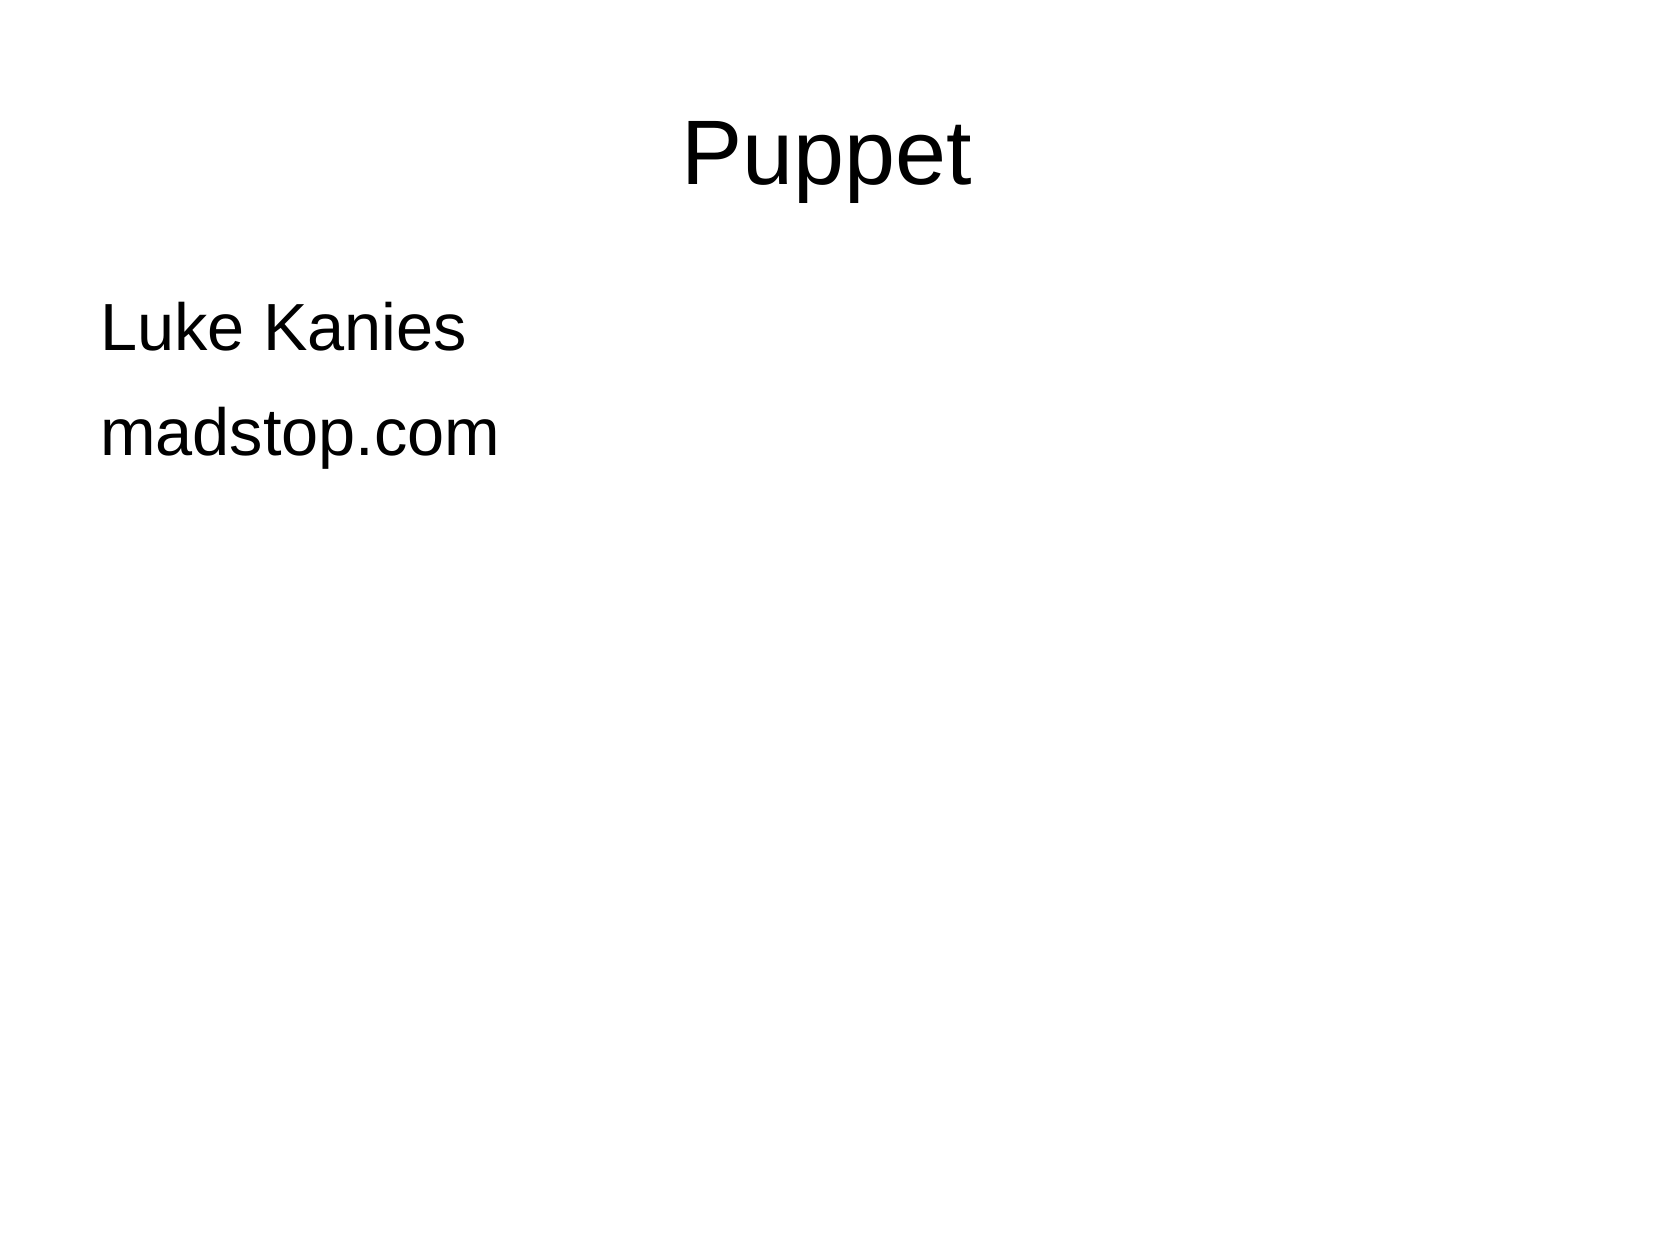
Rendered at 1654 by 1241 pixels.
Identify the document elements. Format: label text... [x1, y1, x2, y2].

title Puppet [82, 49, 1571, 257]
list Luke Kanies madstop.com [82, 290, 1571, 1109]
